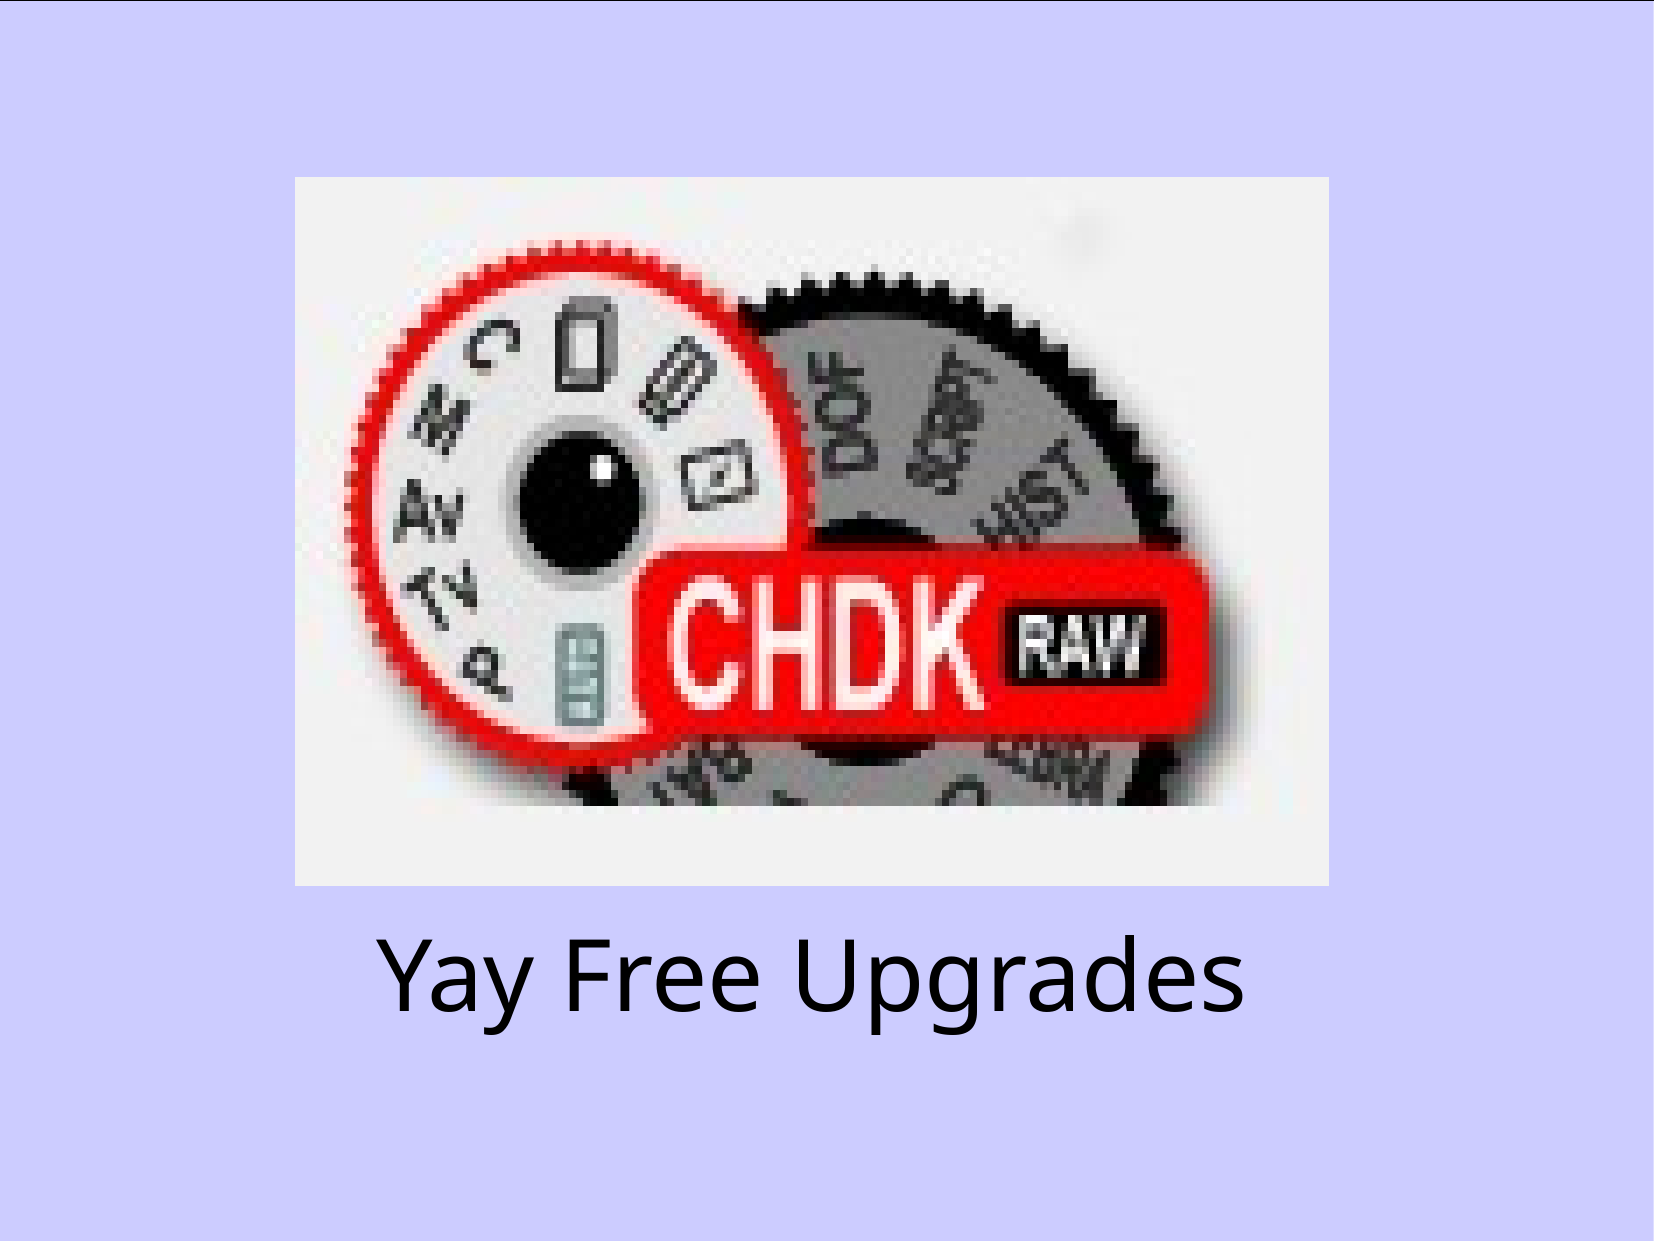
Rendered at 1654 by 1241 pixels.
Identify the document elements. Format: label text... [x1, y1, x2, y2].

text_box Yay Free Upgrades [59, 897, 1565, 1058]
picture [295, 177, 1329, 886]
